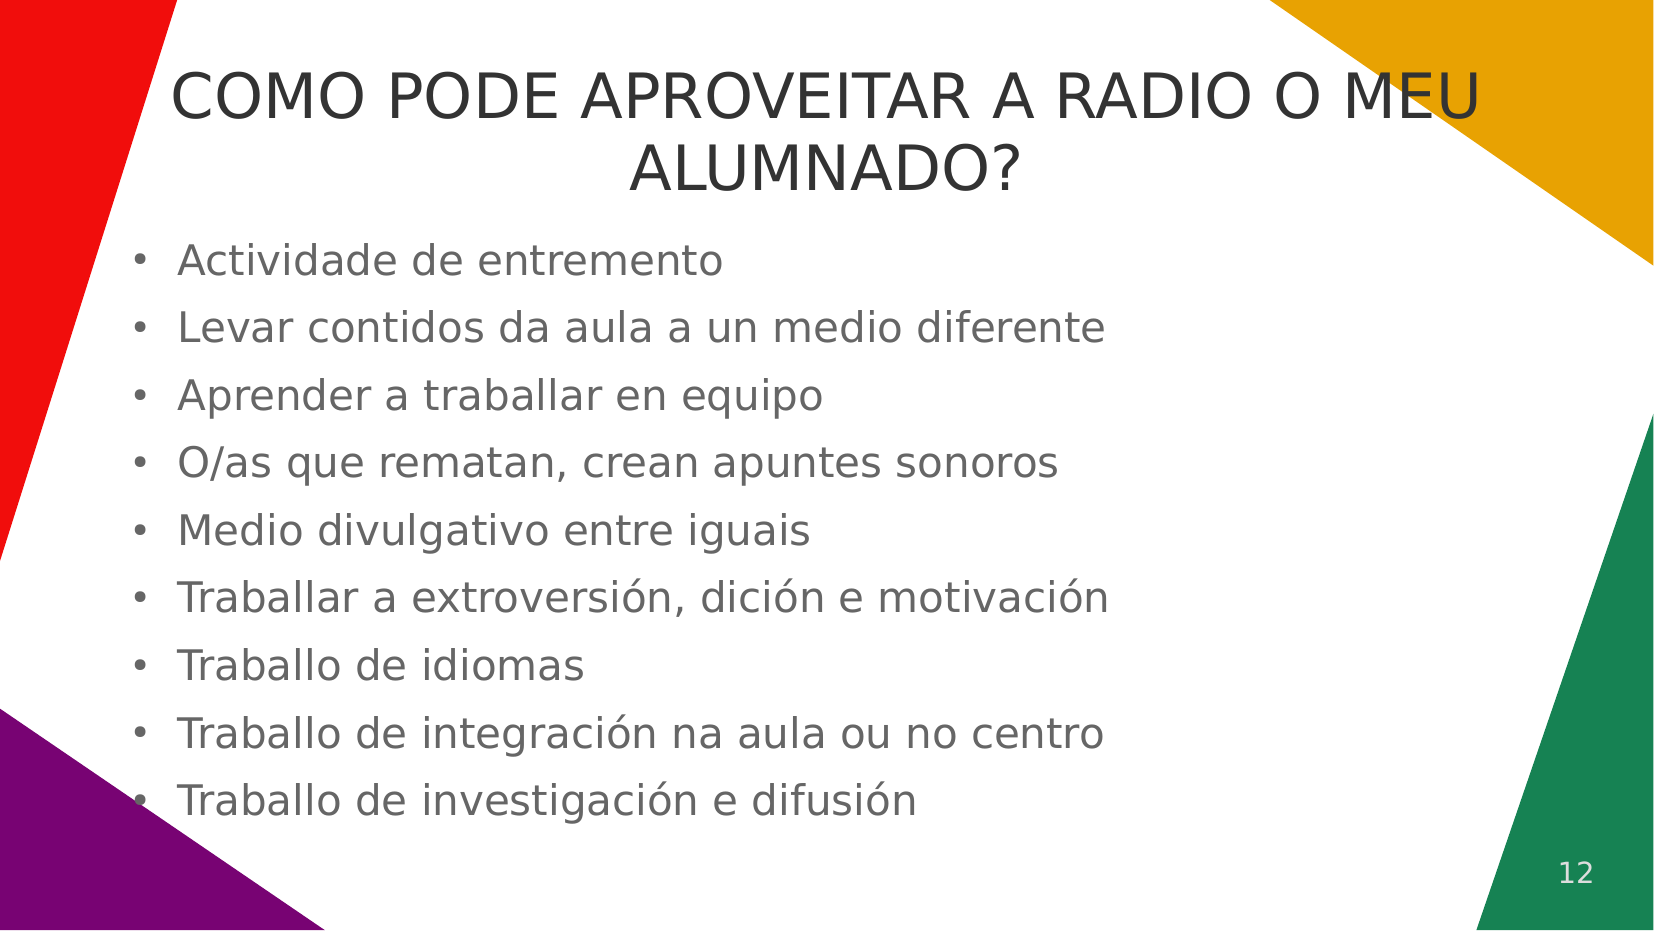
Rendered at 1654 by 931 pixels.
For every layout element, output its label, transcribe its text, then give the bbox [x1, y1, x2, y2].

list Actividade de entremento Levar contidos da aula a un medio diferente Aprender a traballar en equipo O/as que rematan, crean apuntes sonoros Medio divulgativo entre iguais Traballar a extroversión, dición e motivación Traballo de idiomas Traballo de integración na aula ou no centro Traballo de investigación e difusión [118, 236, 1536, 827]
title COMO PODE APROVEITAR A RADIO O MEU ALUMNADO? [118, 59, 1536, 207]
